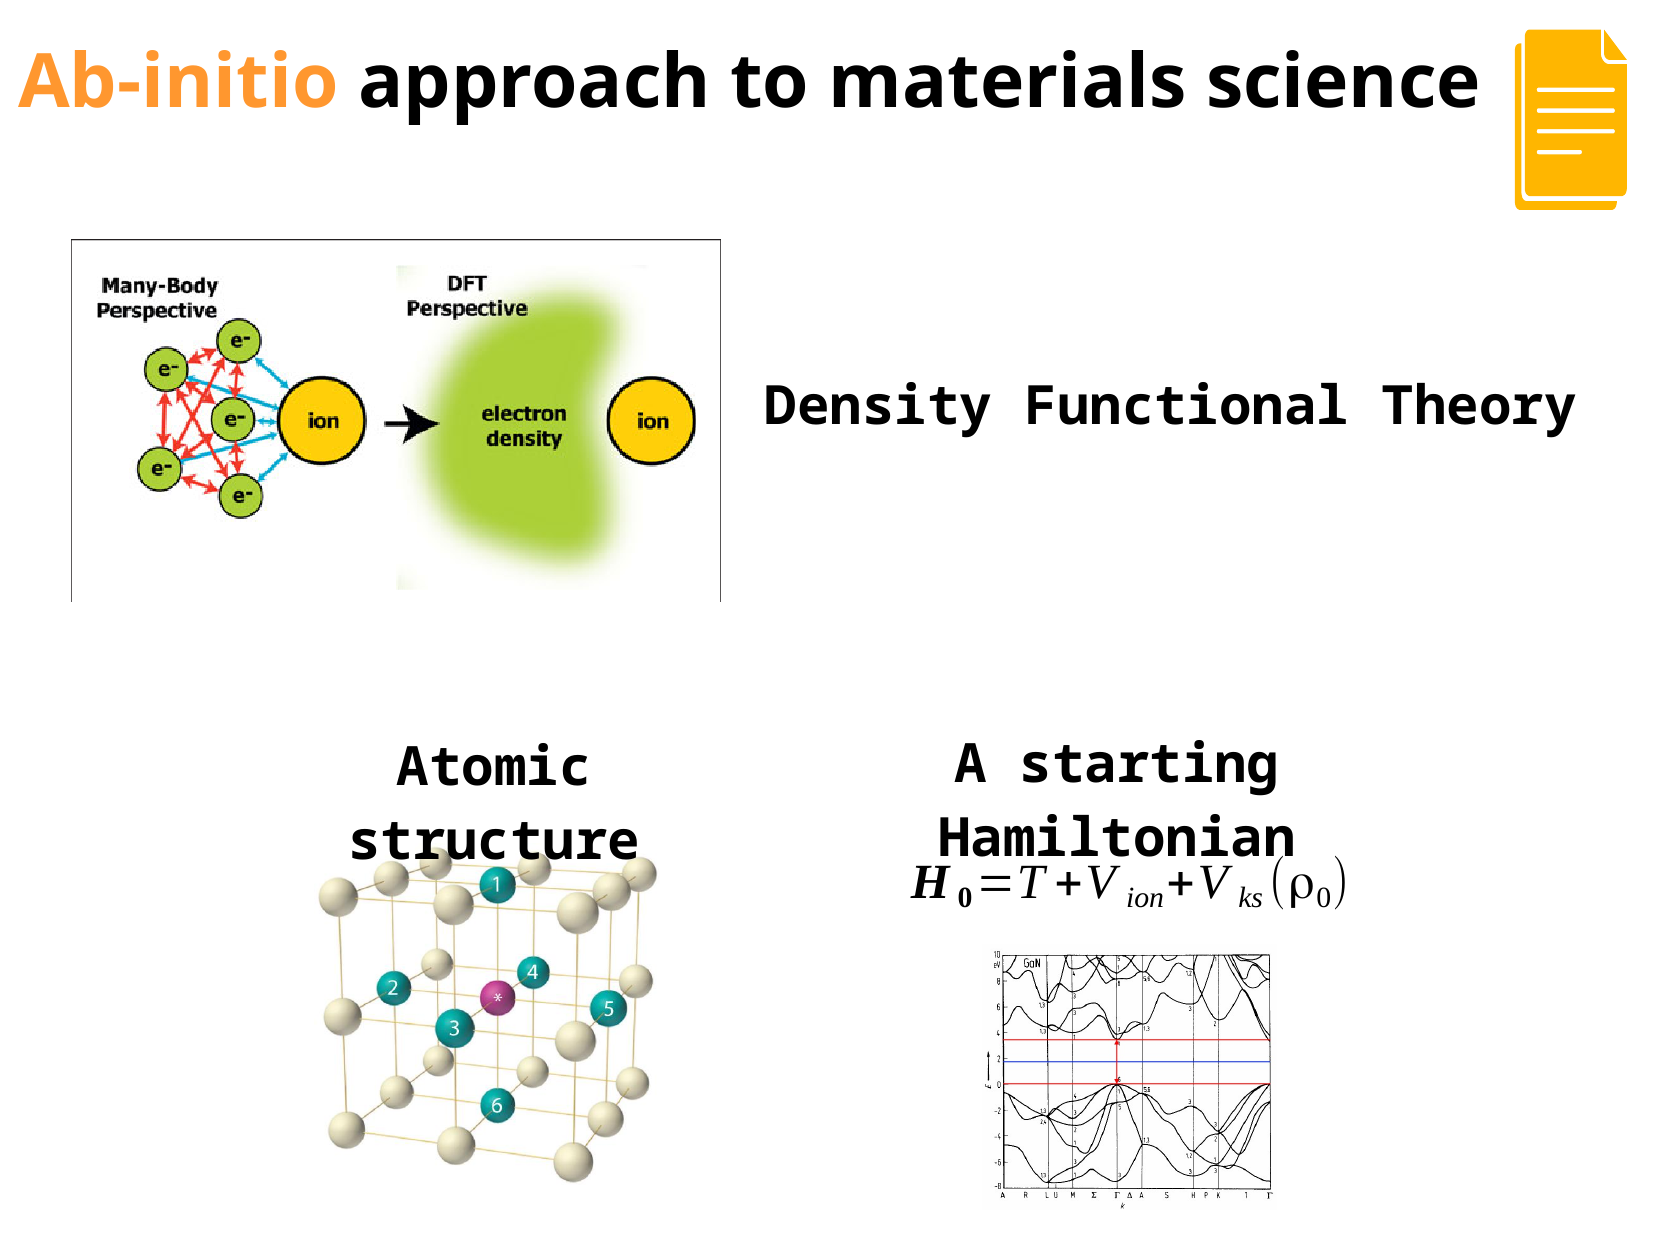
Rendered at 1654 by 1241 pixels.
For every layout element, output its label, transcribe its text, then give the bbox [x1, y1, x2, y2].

picture [982, 944, 1277, 1210]
picture [314, 844, 660, 1186]
text_box Density Functional Theory [764, 360, 1636, 448]
title Ab-initio approach to materials science [3, 17, 1501, 138]
chart [895, 852, 1362, 916]
text_box [1604, 29, 1627, 60]
text_box [1524, 29, 1627, 197]
picture [456, 844, 467, 853]
text_box A starting Hamiltonian [891, 717, 1342, 841]
picture [71, 239, 721, 602]
text_box Atomic structure [269, 720, 720, 844]
picture [553, 844, 564, 853]
text_box [1514, 43, 1617, 210]
